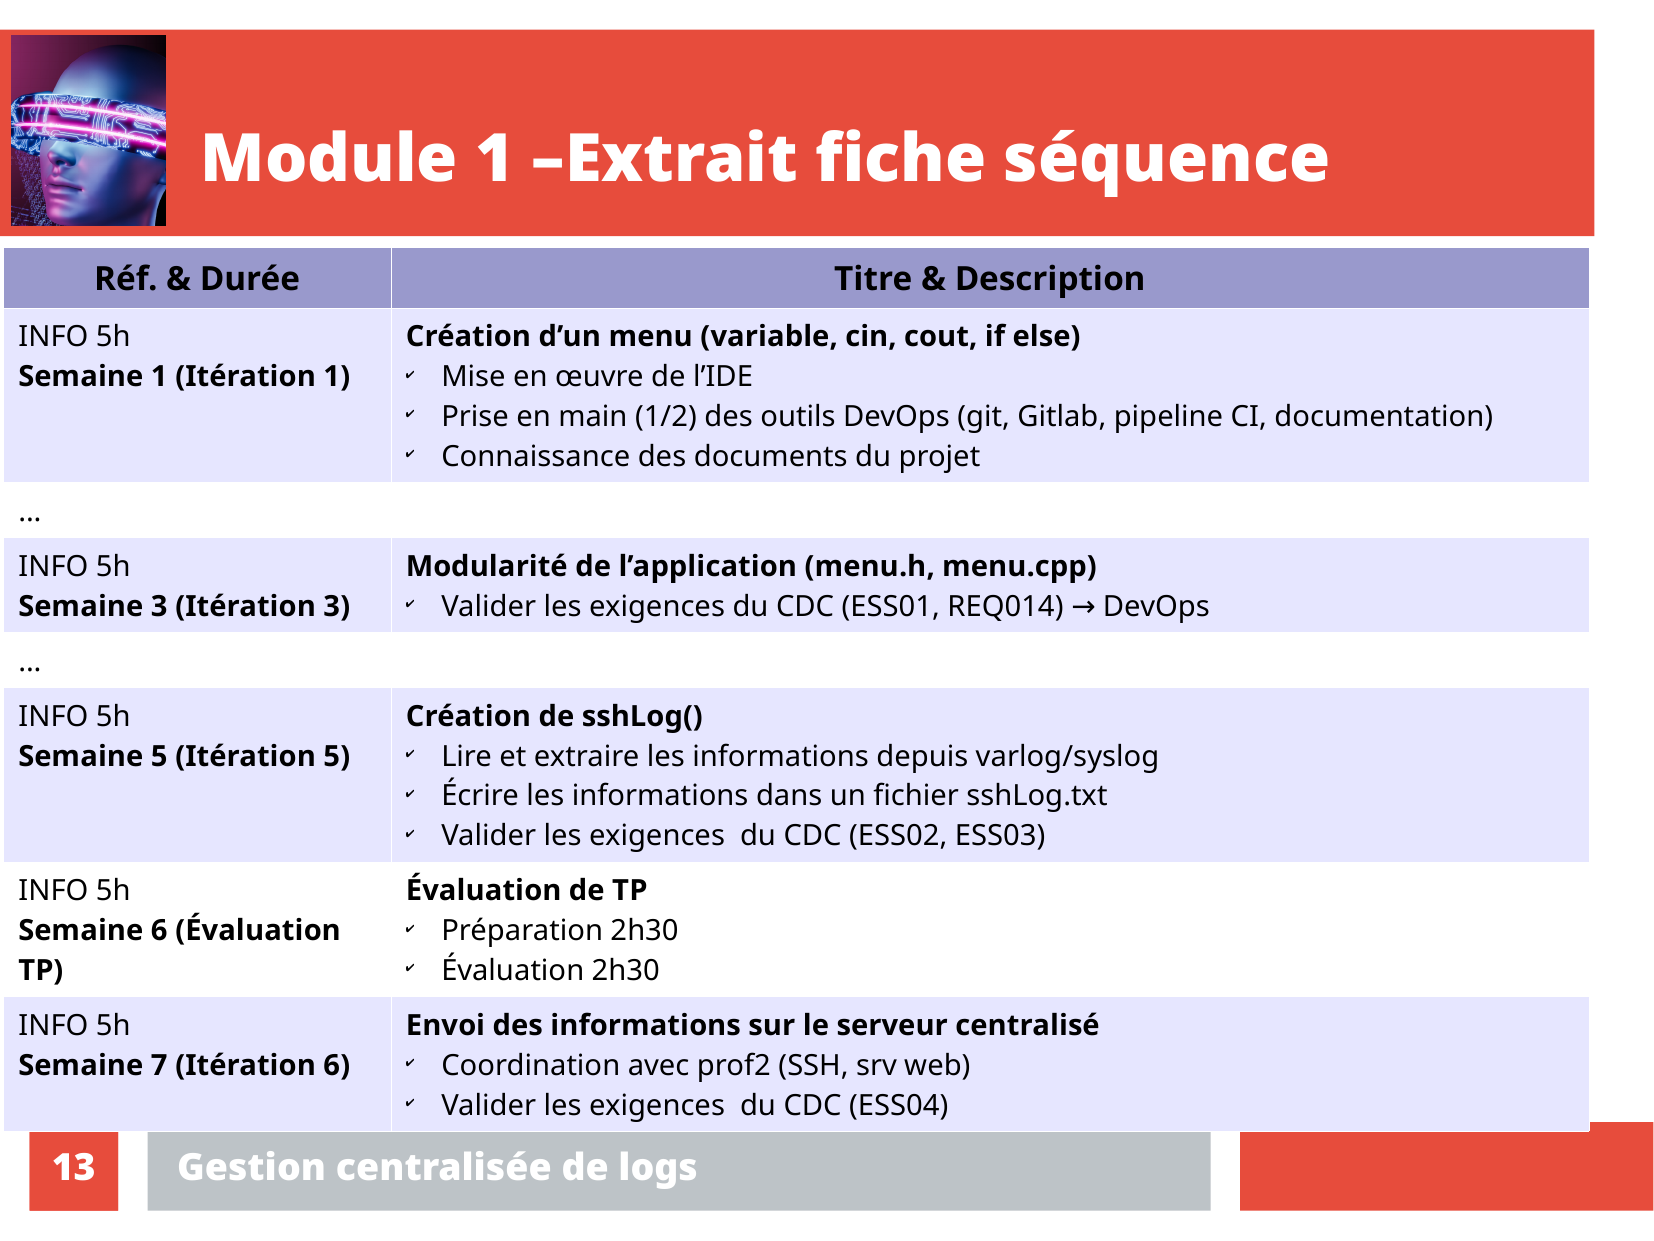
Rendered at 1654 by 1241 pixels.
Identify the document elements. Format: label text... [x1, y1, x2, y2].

table_cell INFO 5h Semaine 6 (Évaluation TP) [4, 863, 391, 996]
table_cell Création d’un menu (variable, cin, cout, if else) Mise en œuvre de l’IDE Prise en main (1/2) des outils DevOps (git, Gitlab, pipeline CI, documentation) Connaissance des documents du projet [392, 309, 1589, 482]
table_header Réf. & Durée [4, 248, 391, 308]
table_cell Modularité de l’application (menu.h, menu.cpp) Valider les exigences du CDC (ESS01, REQ014) → DevOps [392, 538, 1589, 632]
table_cell Création de sshLog() Lire et extraire les informations depuis varlog/syslog Écrire les informations dans un fichier sshLog.txt Valider les exigences du CDC (ESS02, ESS03) [392, 688, 1589, 862]
table_cell INFO 5h Semaine 5 (Itération 5) [4, 688, 391, 862]
table_header Titre & Description [392, 248, 1589, 308]
table_cell INFO 5h Semaine 3 (Itération 3) [4, 538, 391, 632]
table_cell INFO 5h Semaine 1 (Itération 1) [4, 309, 391, 482]
table_cell Évaluation de TP Préparation 2h30 Évaluation 2h30 [392, 863, 1589, 996]
table_cell ... [4, 633, 391, 687]
table_cell INFO 5h Semaine 7 (Itération 6) [4, 997, 391, 1131]
table_cell [392, 633, 1589, 687]
picture [11, 35, 166, 226]
title Module 1 –Extrait fiche séquence [200, 53, 1571, 201]
table_cell [392, 483, 1589, 537]
table_cell ... [4, 483, 391, 537]
table_cell Envoi des informations sur le serveur centralisé Coordination avec prof2 (SSH, srv web) Valider les exigences du CDC (ESS04) [392, 997, 1589, 1131]
